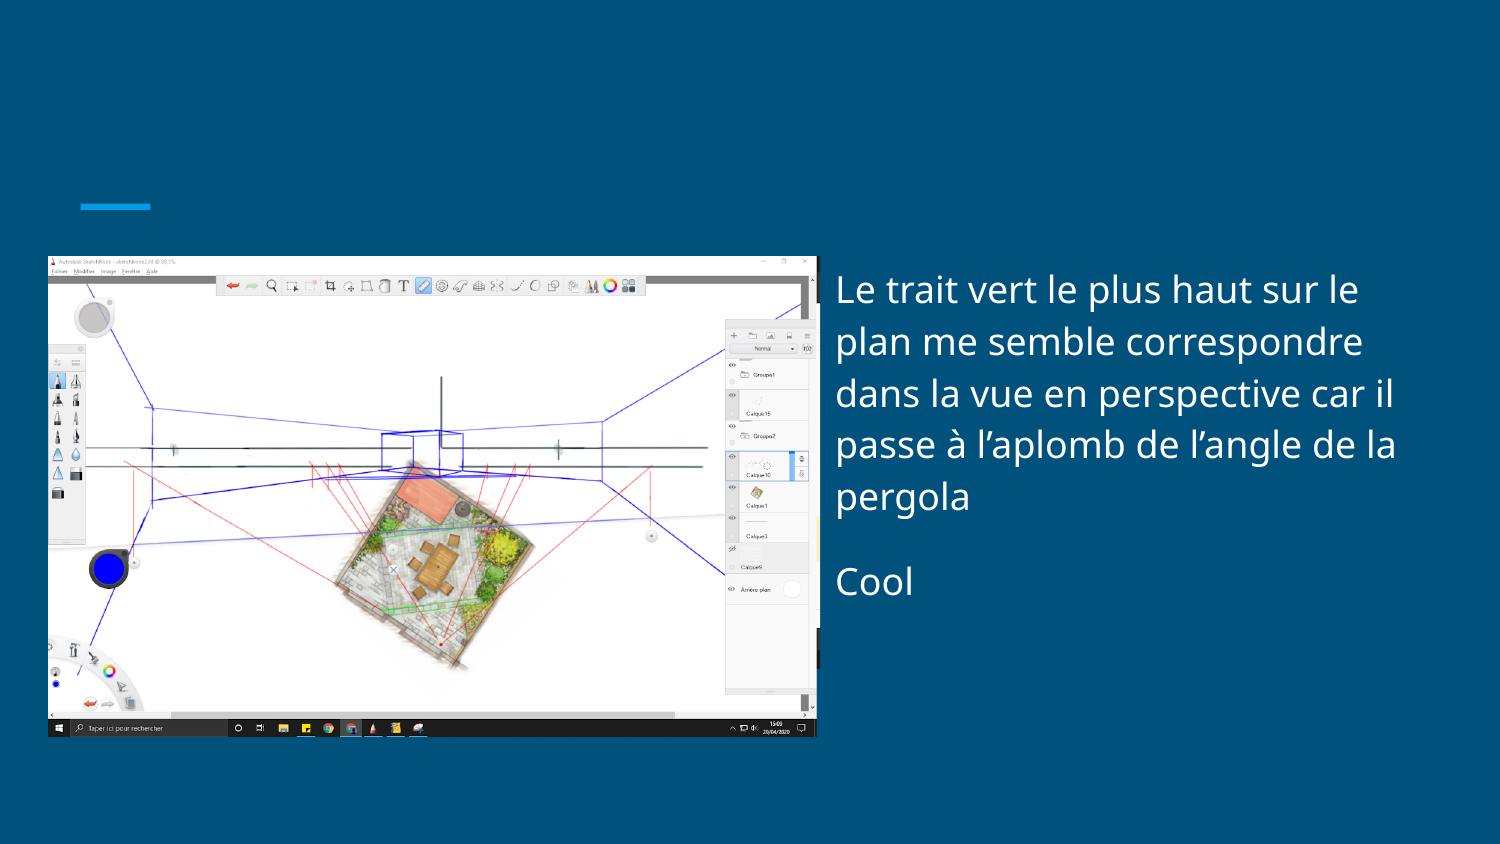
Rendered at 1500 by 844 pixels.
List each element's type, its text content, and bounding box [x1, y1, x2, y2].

picture [49, 257, 820, 736]
list Le trait vert le plus haut sur le plan me semble correspondre dans la vue en perspective car il passe à l’aplomb de l’angle de la pergola Cool [820, 244, 1437, 750]
